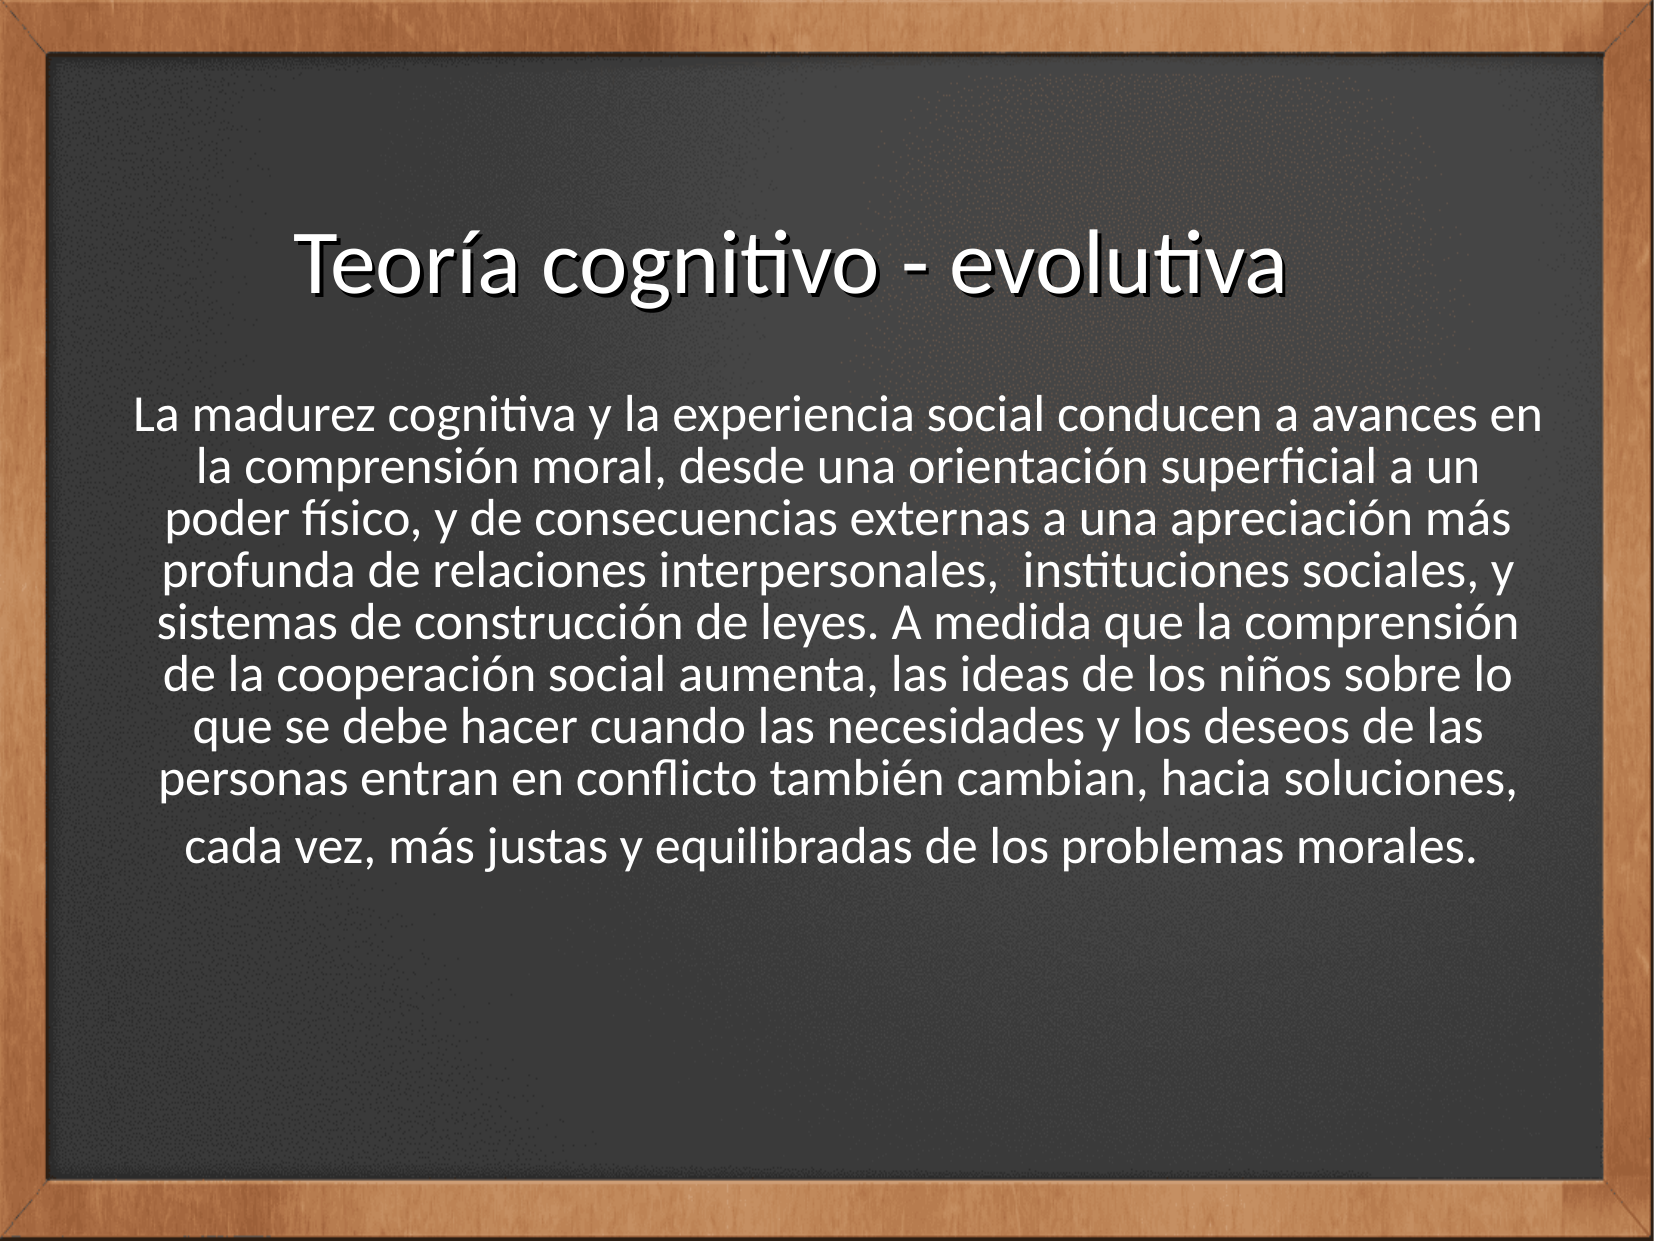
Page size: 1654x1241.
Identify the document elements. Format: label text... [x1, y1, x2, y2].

list La madurez cognitiva y la experiencia social conducen a avances en la comprensión moral, desde una orientación superficial a un poder físico, y de consecuencias externas a una apreciación más profunda de relaciones interpersonales, instituciones sociales, y sistemas de construcción de leyes. A medida que la comprensión de la cooperación social aumenta, las ideas de los niños sobre lo que se debe hacer cuando las necesidades y los deseos de las personas entran en conflicto también cambian, hacia soluciones, cada vez, más justas y equilibradas de los problemas morales. [59, 392, 1548, 1211]
title Teoría cognitivo - evolutiva [47, 186, 1536, 355]
picture [0, 0, 1654, 1241]
